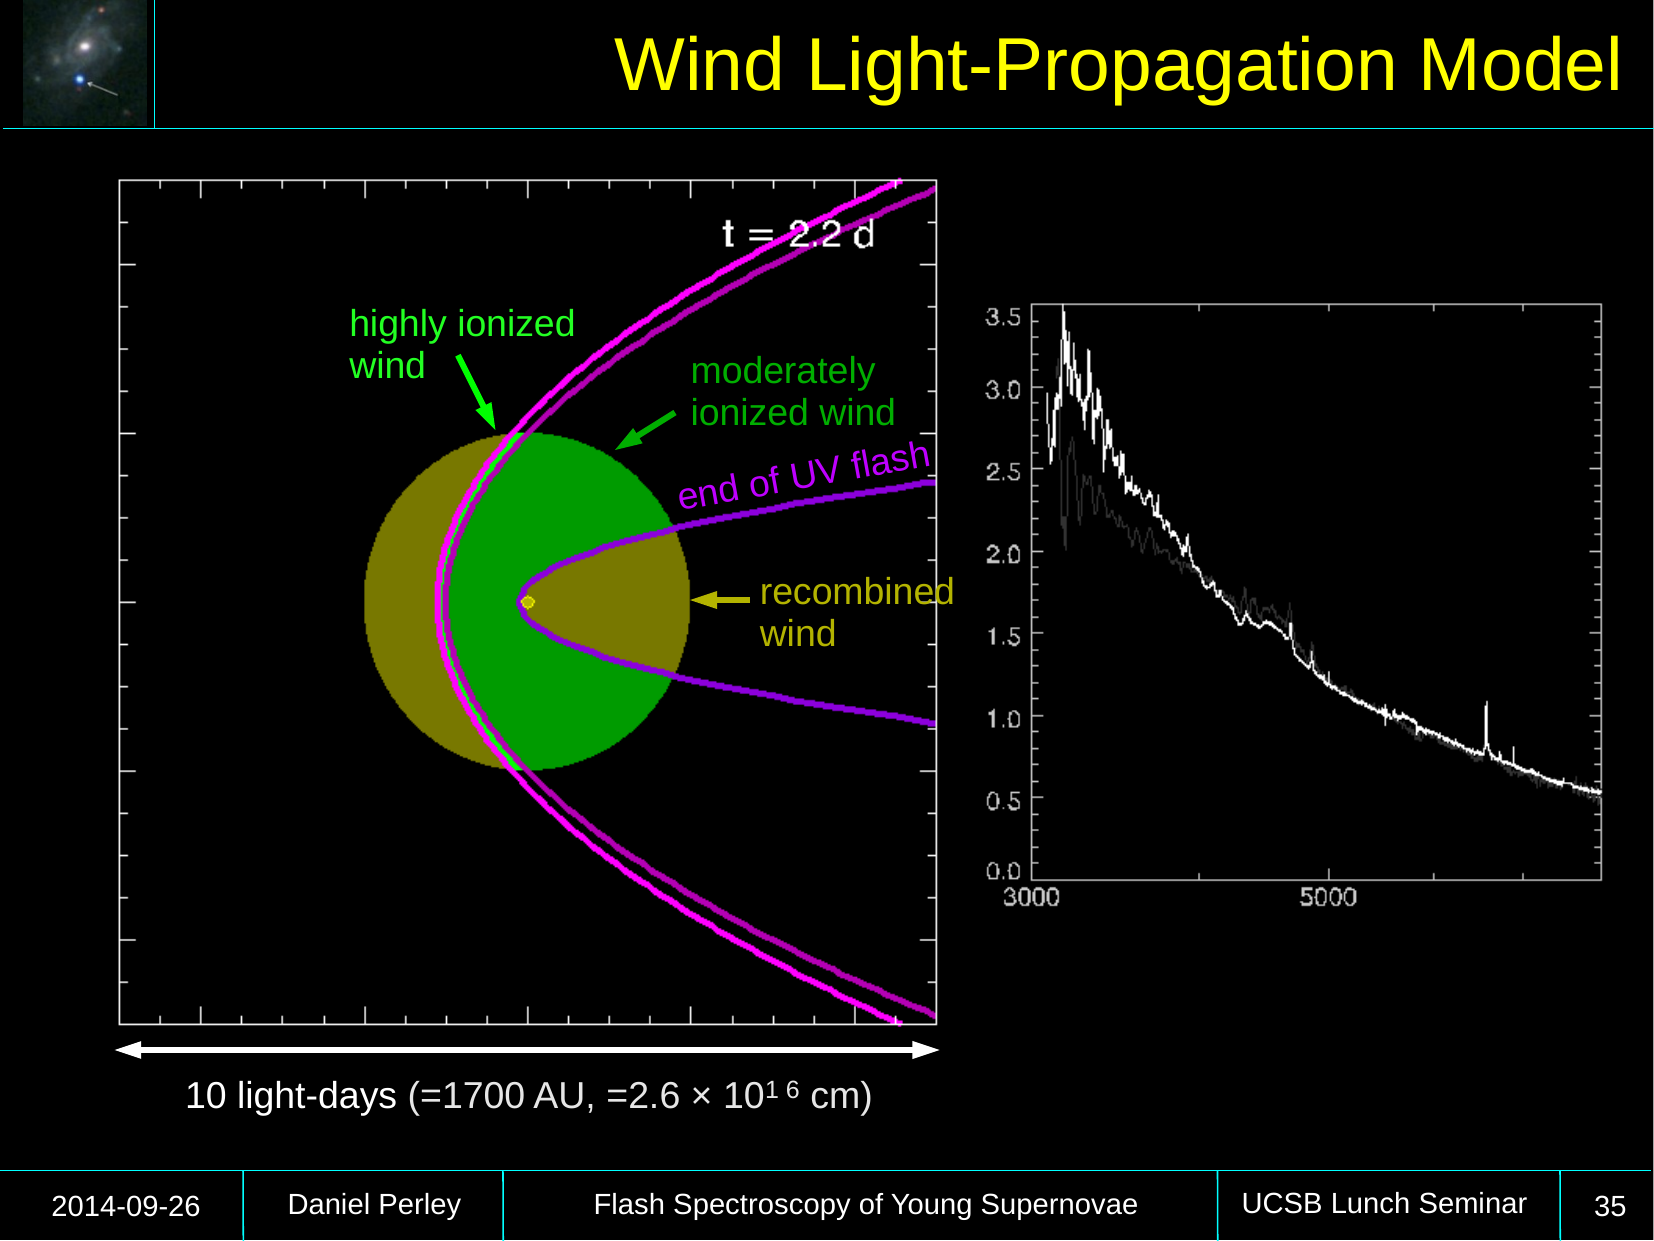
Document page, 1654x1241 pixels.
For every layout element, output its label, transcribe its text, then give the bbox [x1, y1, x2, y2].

picture [23, 0, 147, 126]
text_box recombined wind [742, 560, 981, 666]
text_box highly ionized wind [331, 292, 632, 397]
picture [25, 150, 964, 1088]
text_box 10 light-days (=1700 AU, =2.6 × 101 6 cm) [154, 1063, 905, 1128]
title Wind Light-Propagation Model [187, 21, 1624, 108]
text_box end of UV flash [654, 411, 981, 533]
picture [981, 299, 1607, 925]
text_box moderately ionized wind [672, 339, 973, 445]
